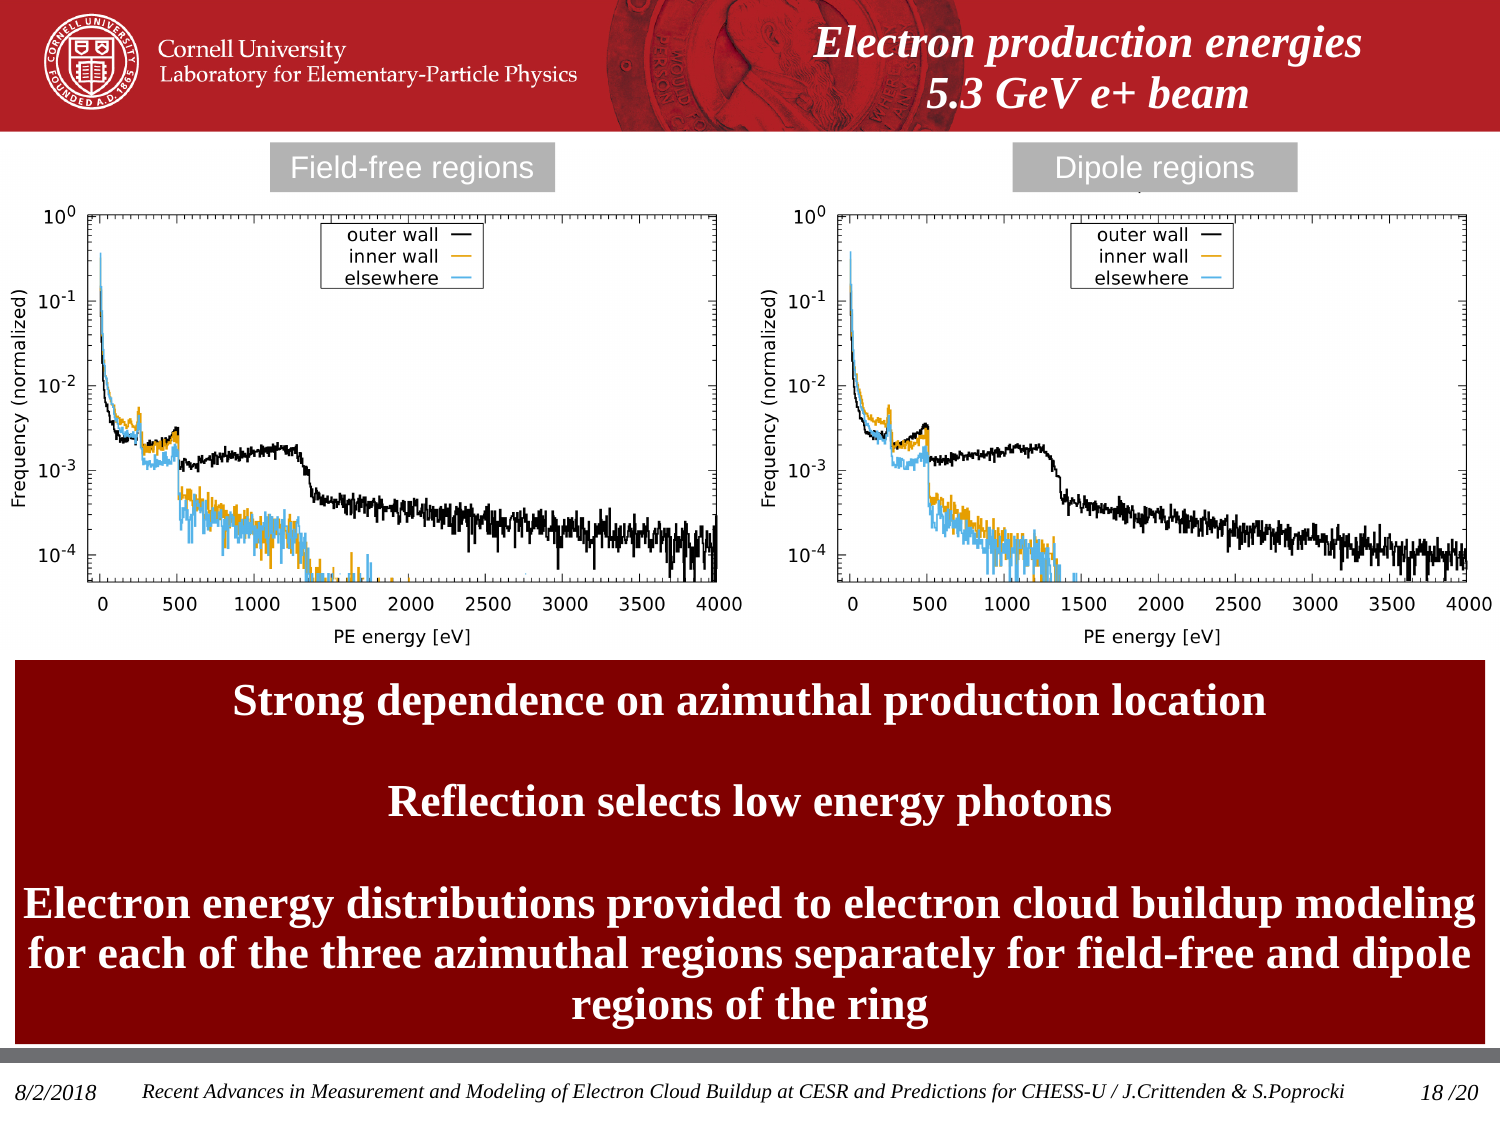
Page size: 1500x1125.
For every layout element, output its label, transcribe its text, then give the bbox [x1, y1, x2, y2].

picture [0, 0, 675, 132]
text_box Field-free regions [270, 142, 556, 193]
title Electron production energies 5.3 GeV e+ beam [675, 0, 1500, 136]
text_box Dipole regions [1012, 142, 1298, 193]
text_box Strong dependence on azimuthal production location Reflection selects low energy photons Electron energy distributions provided to electron cloud buildup modeling for each of the three azimuthal regions separately for field-free and dipole regions of the ring [15, 660, 1486, 1045]
picture [0, 149, 1500, 650]
